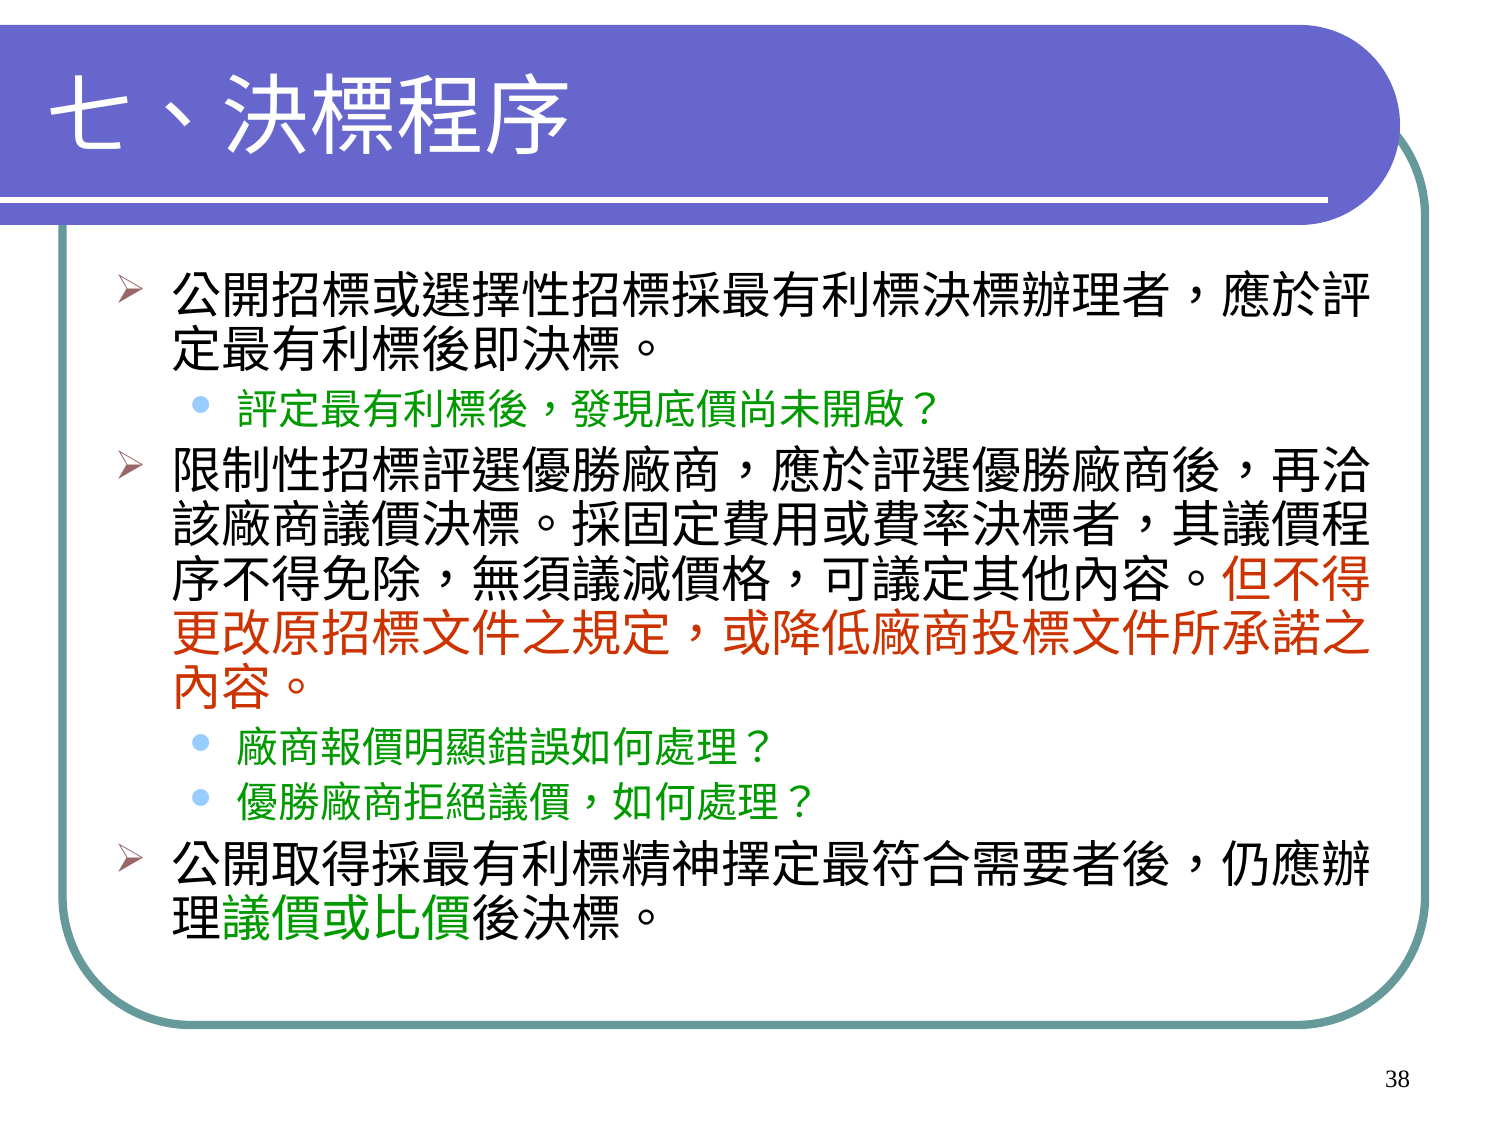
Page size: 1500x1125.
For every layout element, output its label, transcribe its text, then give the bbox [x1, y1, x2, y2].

text_box <編號> [1074, 1025, 1426, 1101]
title 七、決標程序 [31, 37, 1347, 188]
list 公開招標或選擇性招標採最有利標決標辦理者，應於評定最有利標後即決標。 評定最有利標後，發現底價尚未開啟？ 限制性招標評選優勝廠商，應於評選優勝廠商後，再洽該廠商議價決標。採固定費用或費率決標者，其議價程序不得免除，無須議減價格，可議定其他內容。但不得更改原招標文件之規定，或降低廠商投標文件所承諾之內容。 廠商報價明顯錯誤如何處理？ 優勝廠商拒絕議價，如何處理？ 公開取得採最有利標精神擇定最符合需要者後，仍應辦理議價或比價後決標。 [99, 262, 1401, 1012]
